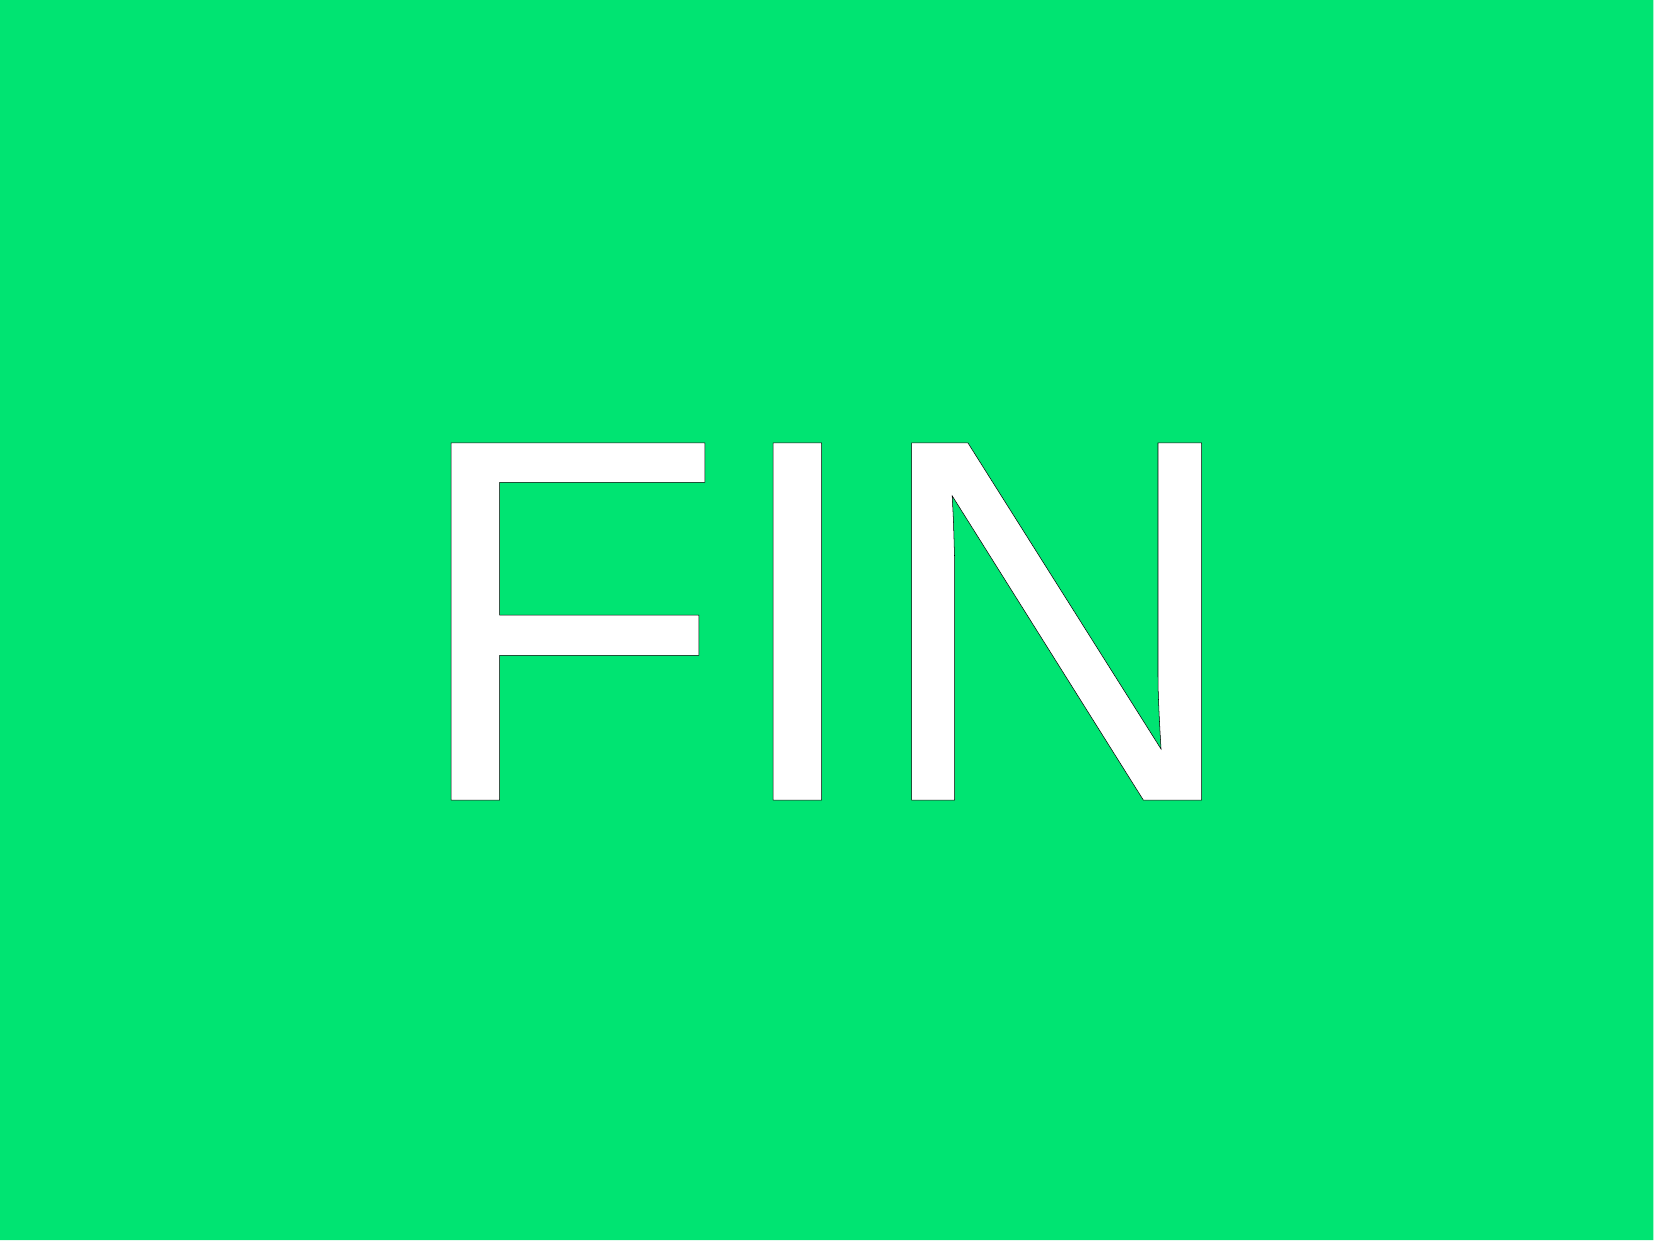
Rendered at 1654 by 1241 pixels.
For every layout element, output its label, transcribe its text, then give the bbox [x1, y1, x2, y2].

text_box FIN [0, 0, 1654, 1241]
